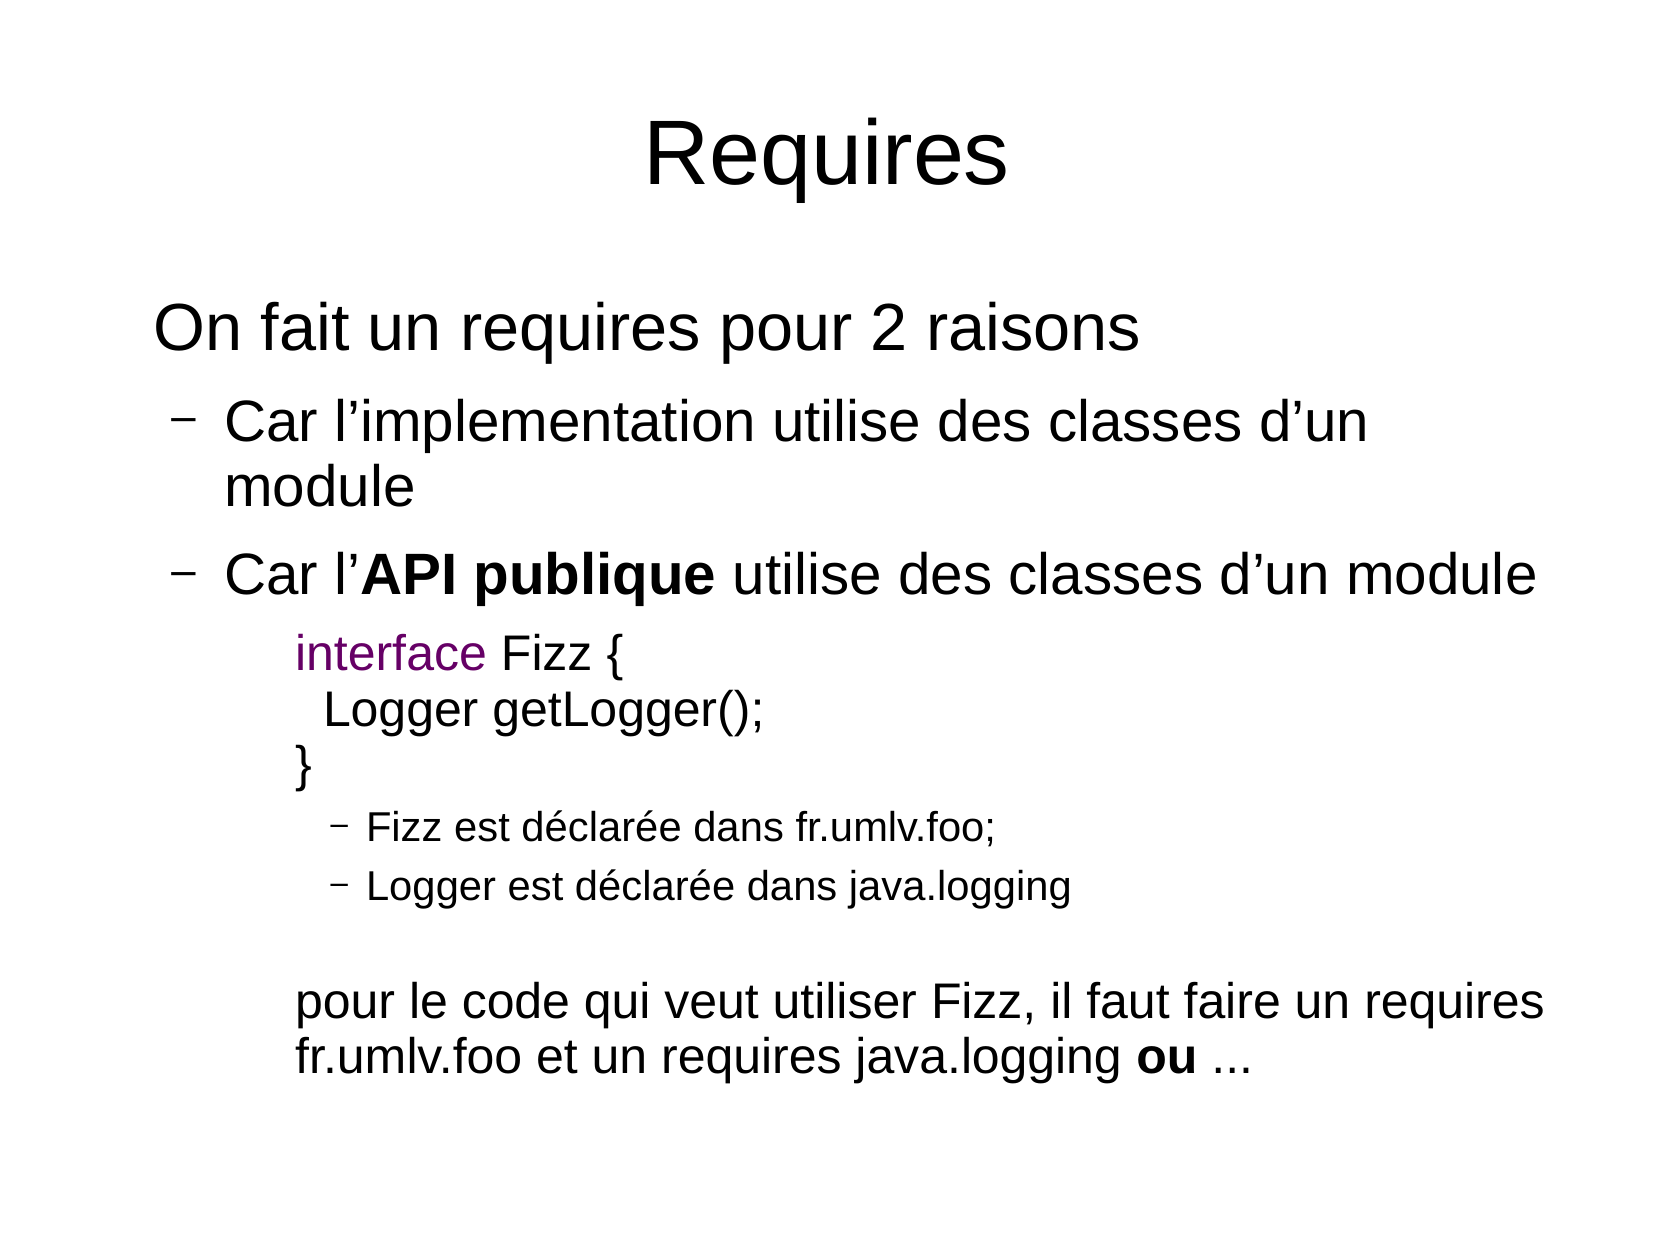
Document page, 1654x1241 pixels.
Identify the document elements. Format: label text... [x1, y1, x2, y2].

title Requires [82, 49, 1571, 257]
list On fait un requires pour 2 raisons Car l’implementation utilise des classes d’un module Car l’API publique utilise des classes d’un module interface Fizz { Logger getLogger(); } Fizz est déclarée dans fr.umlv.foo; Logger est déclarée dans java.logging pour le code qui veut utiliser Fizz, il faut faire un requires fr.umlv.foo et un requires java.logging ou ... [82, 290, 1571, 1171]
